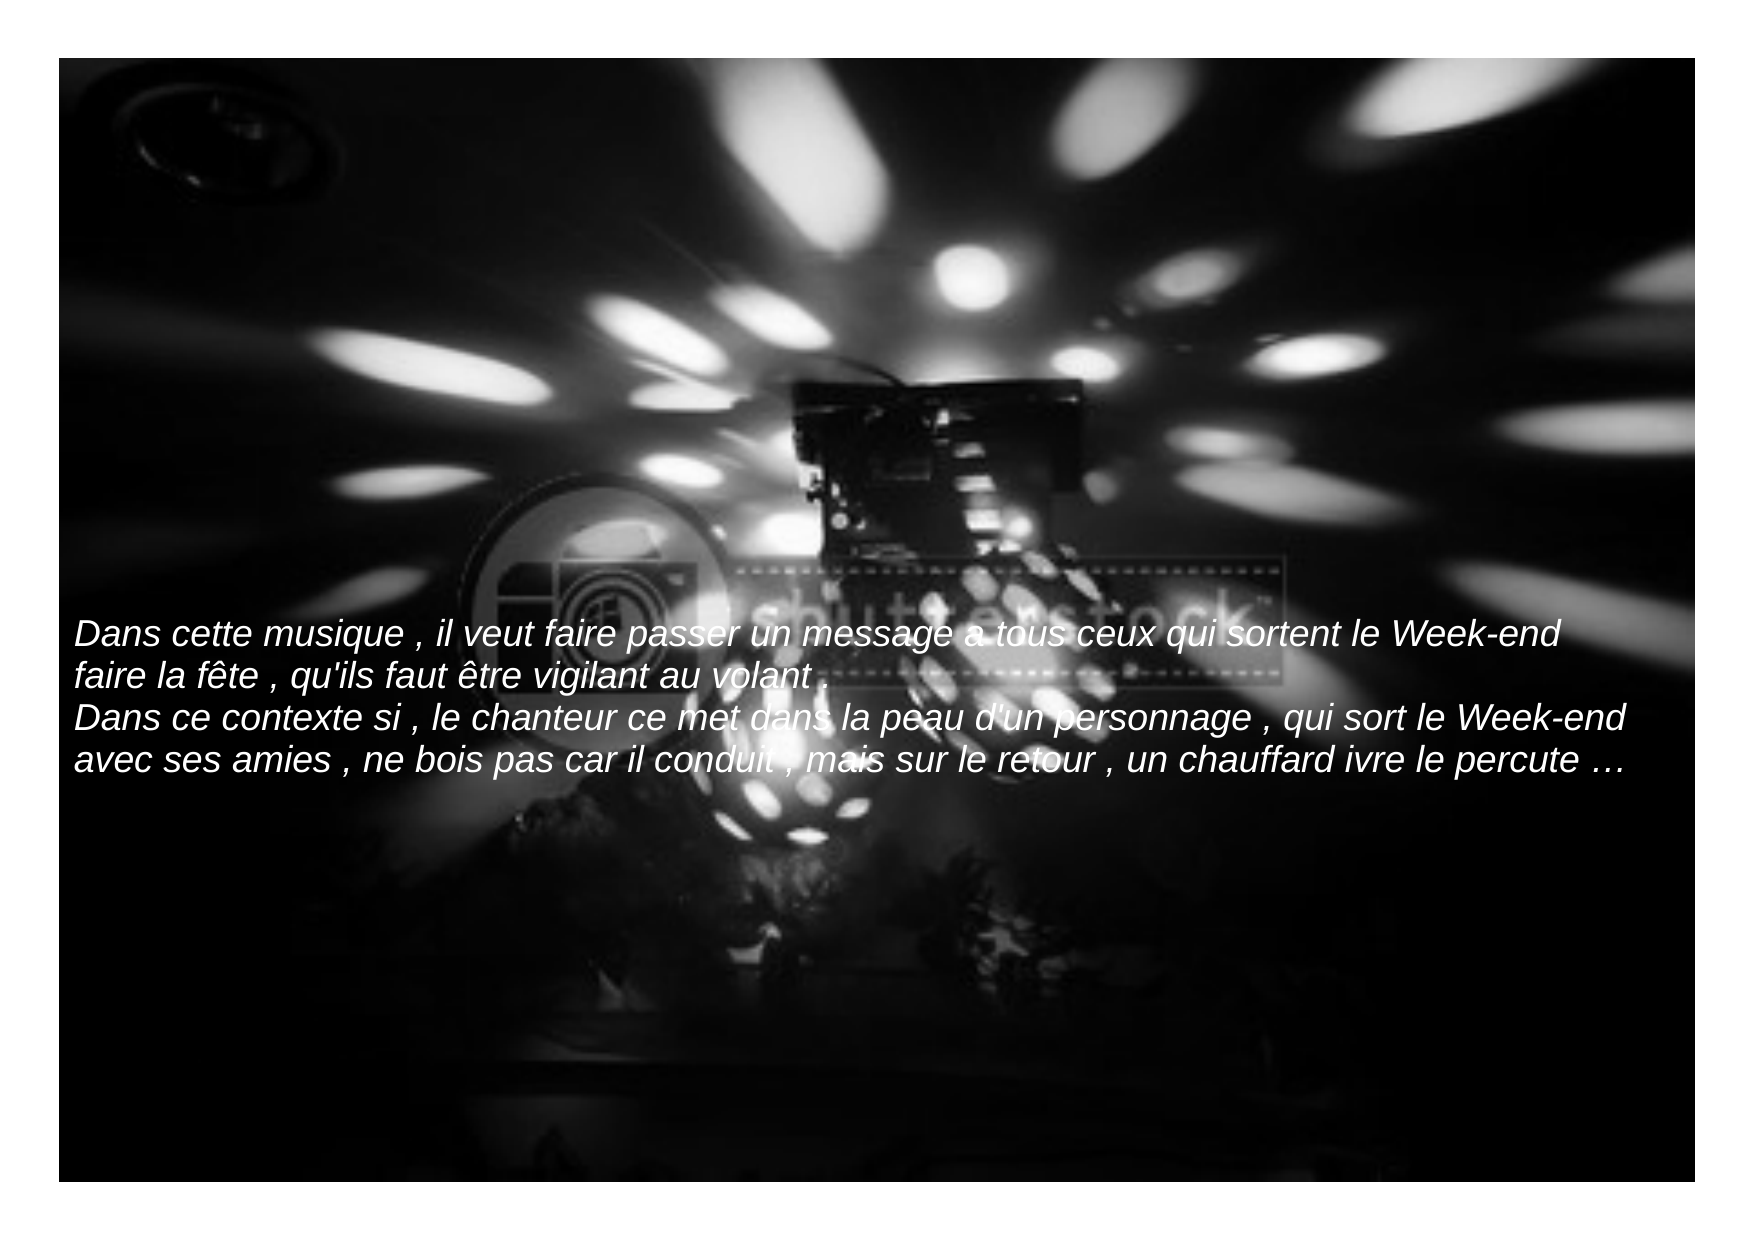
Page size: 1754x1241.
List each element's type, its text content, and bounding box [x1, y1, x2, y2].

text_box Dans cette musique , il veut faire passer un message a tous ceux qui sortent le Week-end faire la fête , qu'ils faut être vigilant au volant . Dans ce contexte si , le chanteur ce met dans la peau d'un personnage , qui sort le Week-end avec ses amies , ne bois pas car il conduit , mais sur le retour , un chauffard ivre le percute … [59, 605, 1654, 1181]
picture [59, 58, 1695, 1182]
